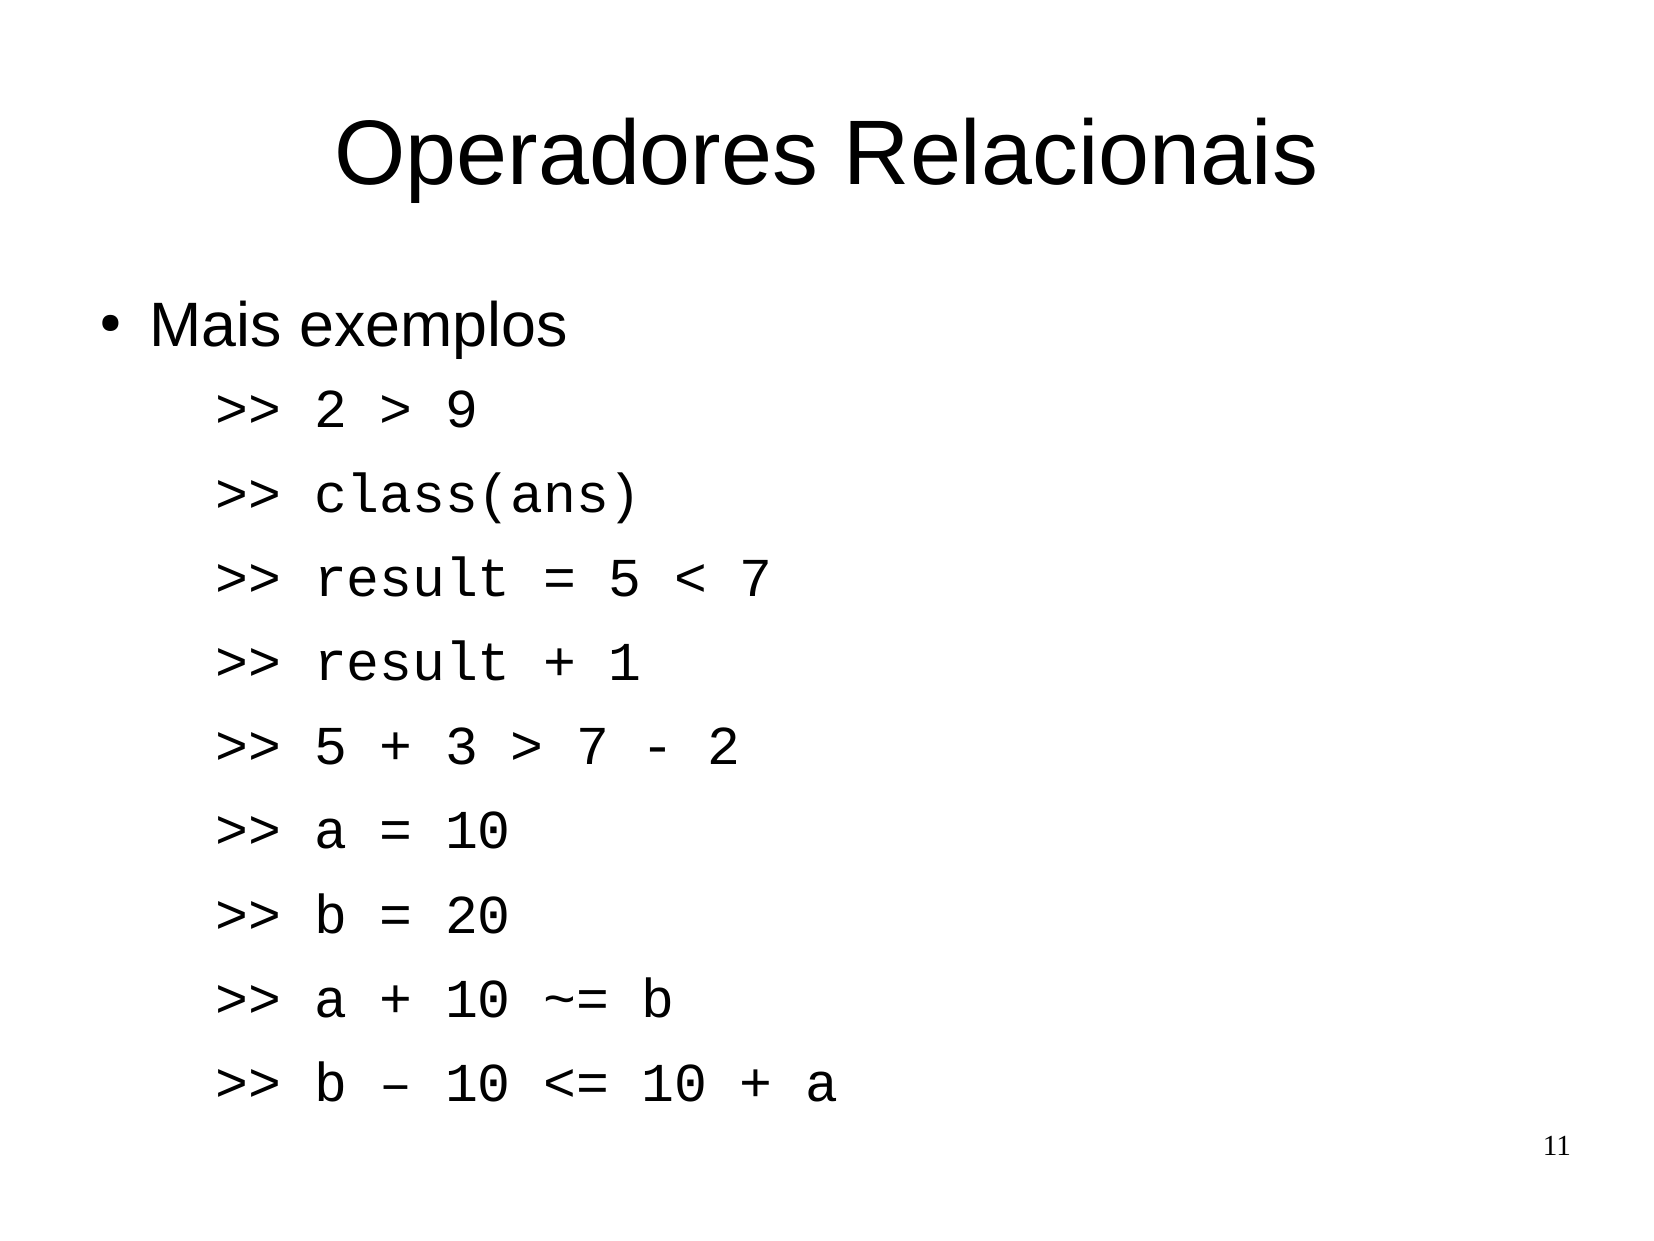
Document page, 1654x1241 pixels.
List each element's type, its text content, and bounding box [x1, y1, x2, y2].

title Operadores Relacionais [82, 49, 1571, 257]
list Mais exemplos >> 2 > 9 >> class(ans) >> result = 5 < 7 >> result + 1 >> 5 + 3 > 7 - 2 >> a = 10 >> b = 20 >> a + 10 ~= b >> b – 10 <= 10 + a [82, 290, 1571, 1123]
